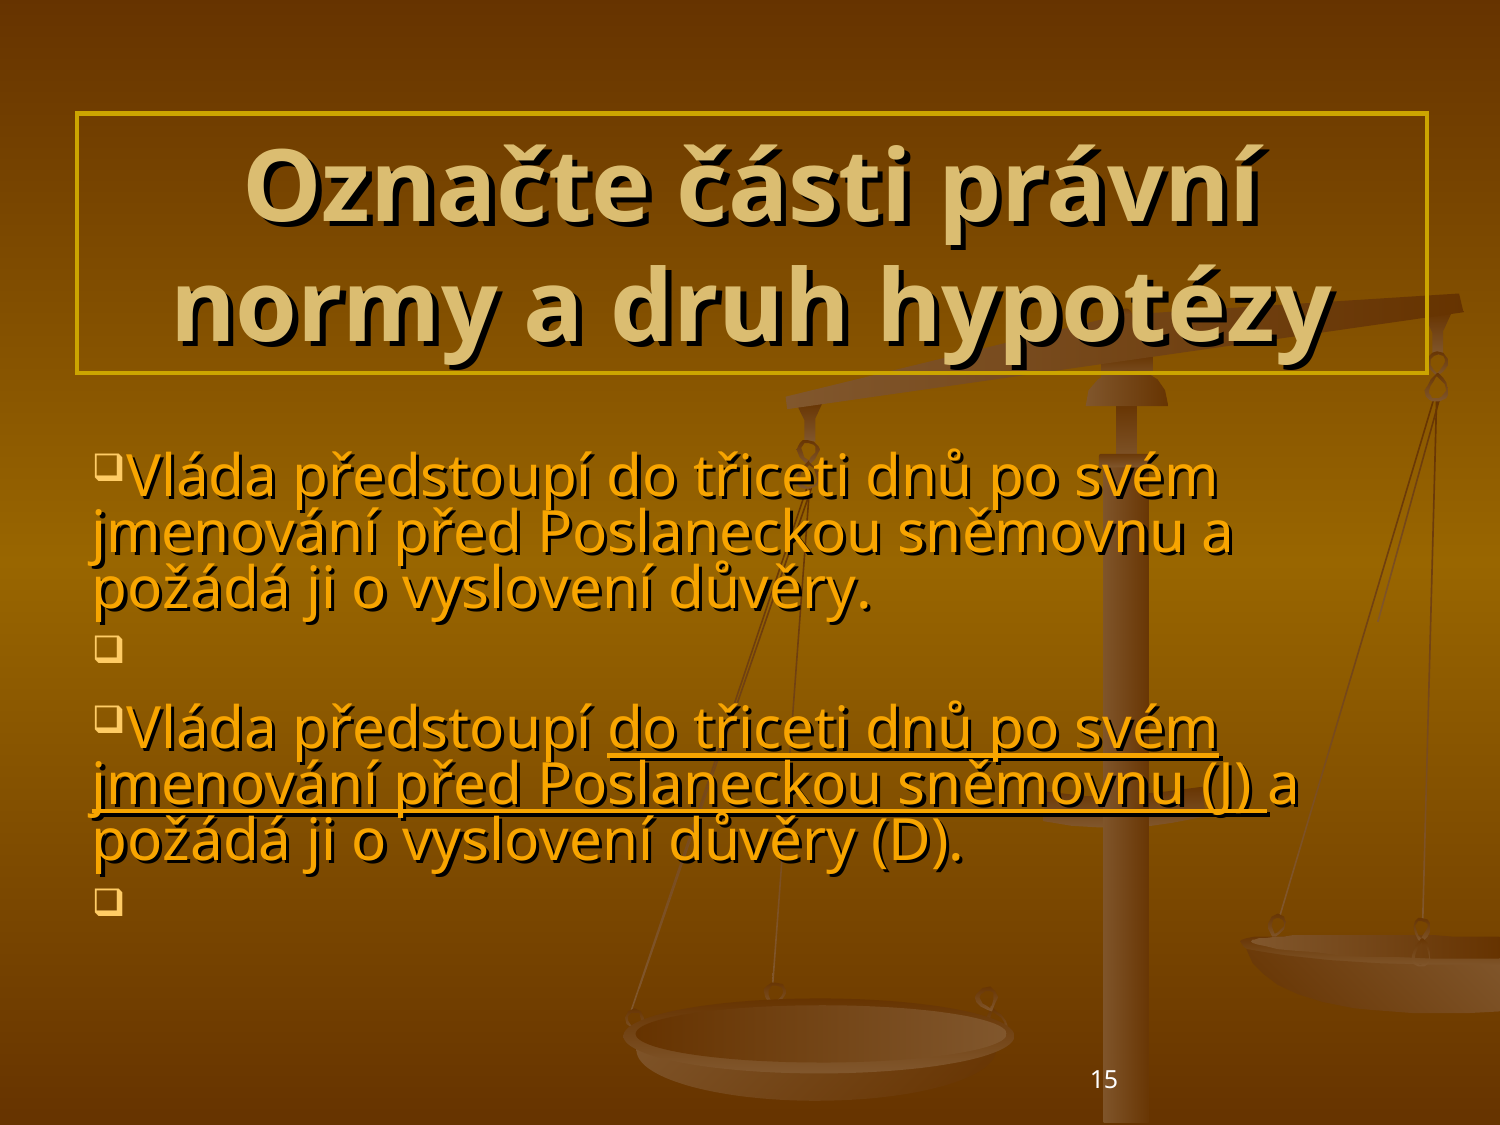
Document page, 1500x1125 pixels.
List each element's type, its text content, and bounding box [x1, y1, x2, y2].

text_box [1074, 1042, 1425, 1105]
list Vláda předstoupí do třiceti dnů po svém jmenování před Poslaneckou sněmovnu a požádá ji o vyslovení důvěry. Vláda předstoupí do třiceti dnů po svém jmenování před Poslaneckou sněmovnu (J) a požádá ji o vyslovení důvěry (D). [76, 444, 1427, 1042]
title Označte části právní normy a druh hypotézy [76, 113, 1427, 373]
